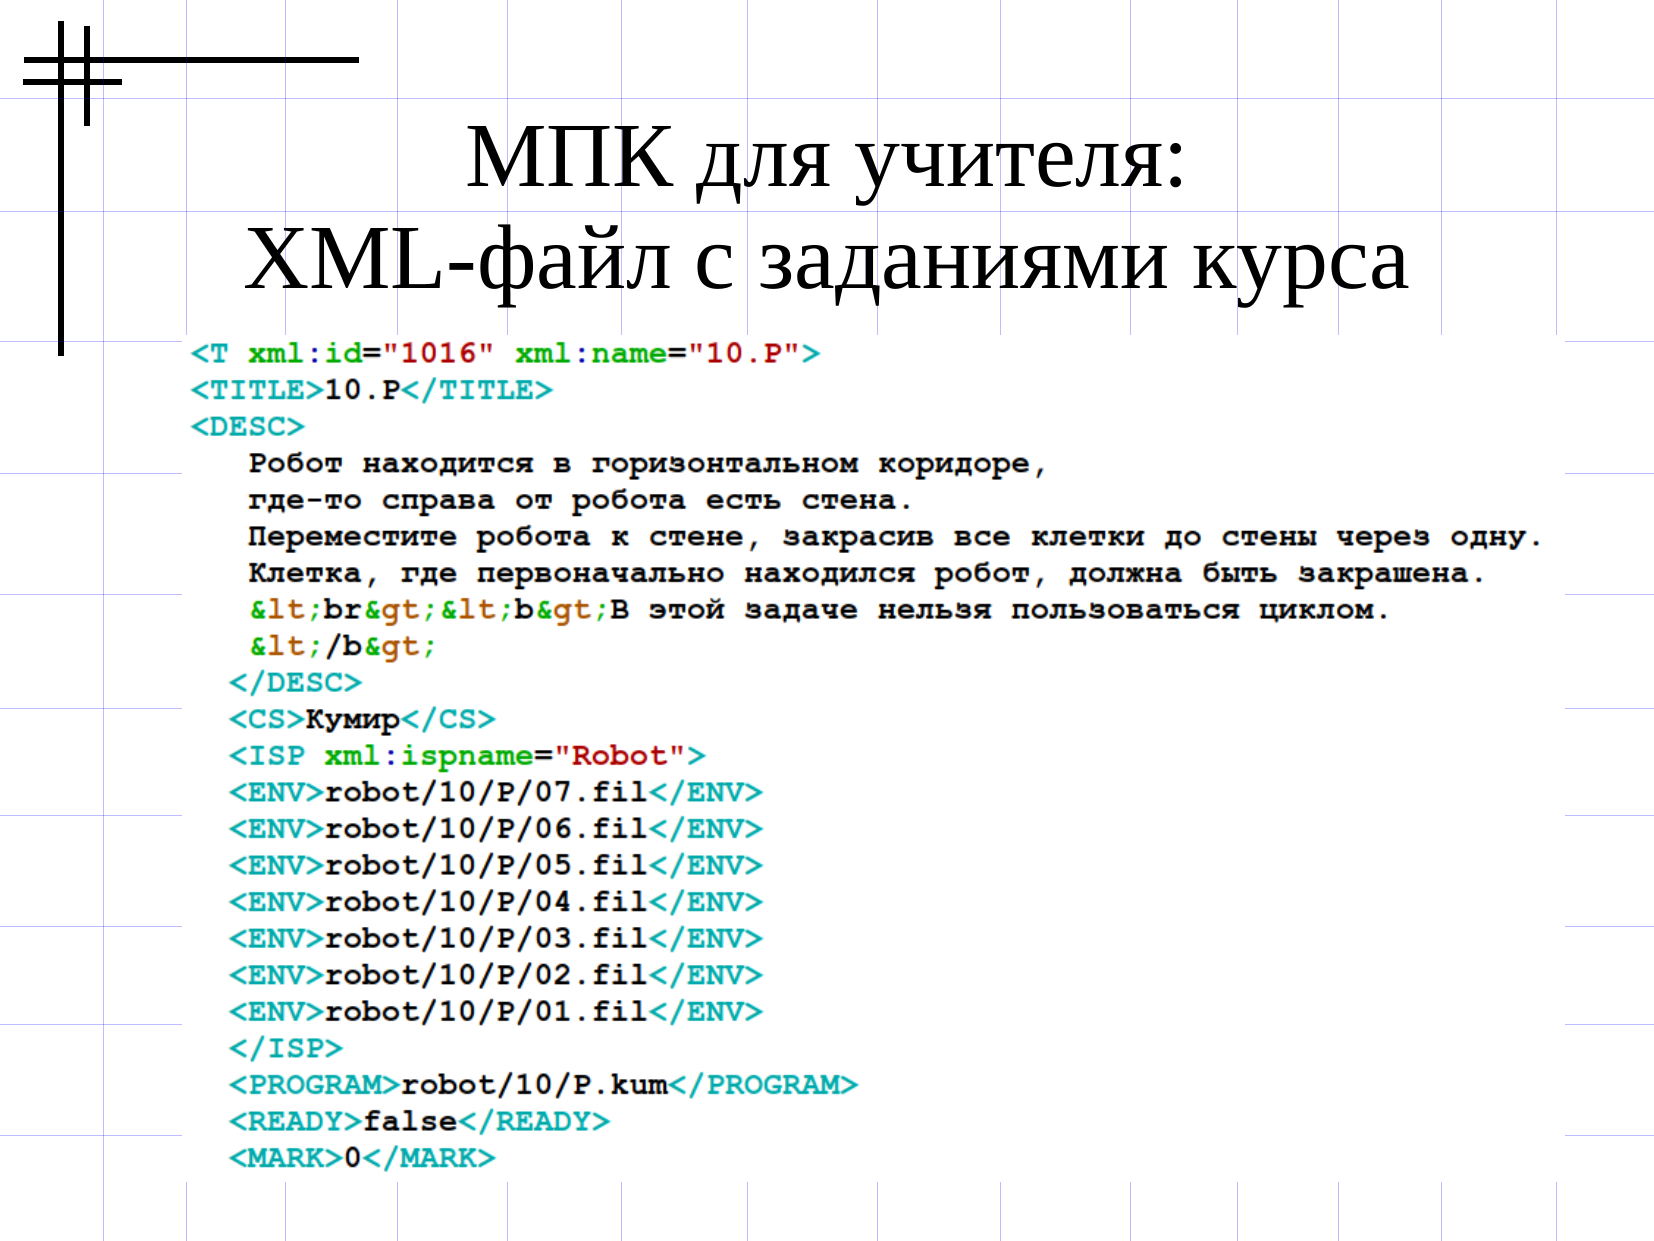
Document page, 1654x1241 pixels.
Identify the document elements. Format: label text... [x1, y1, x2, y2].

picture [182, 335, 1565, 1182]
title МПК для учителя: XML-файл с заданиями курса [121, 104, 1534, 308]
